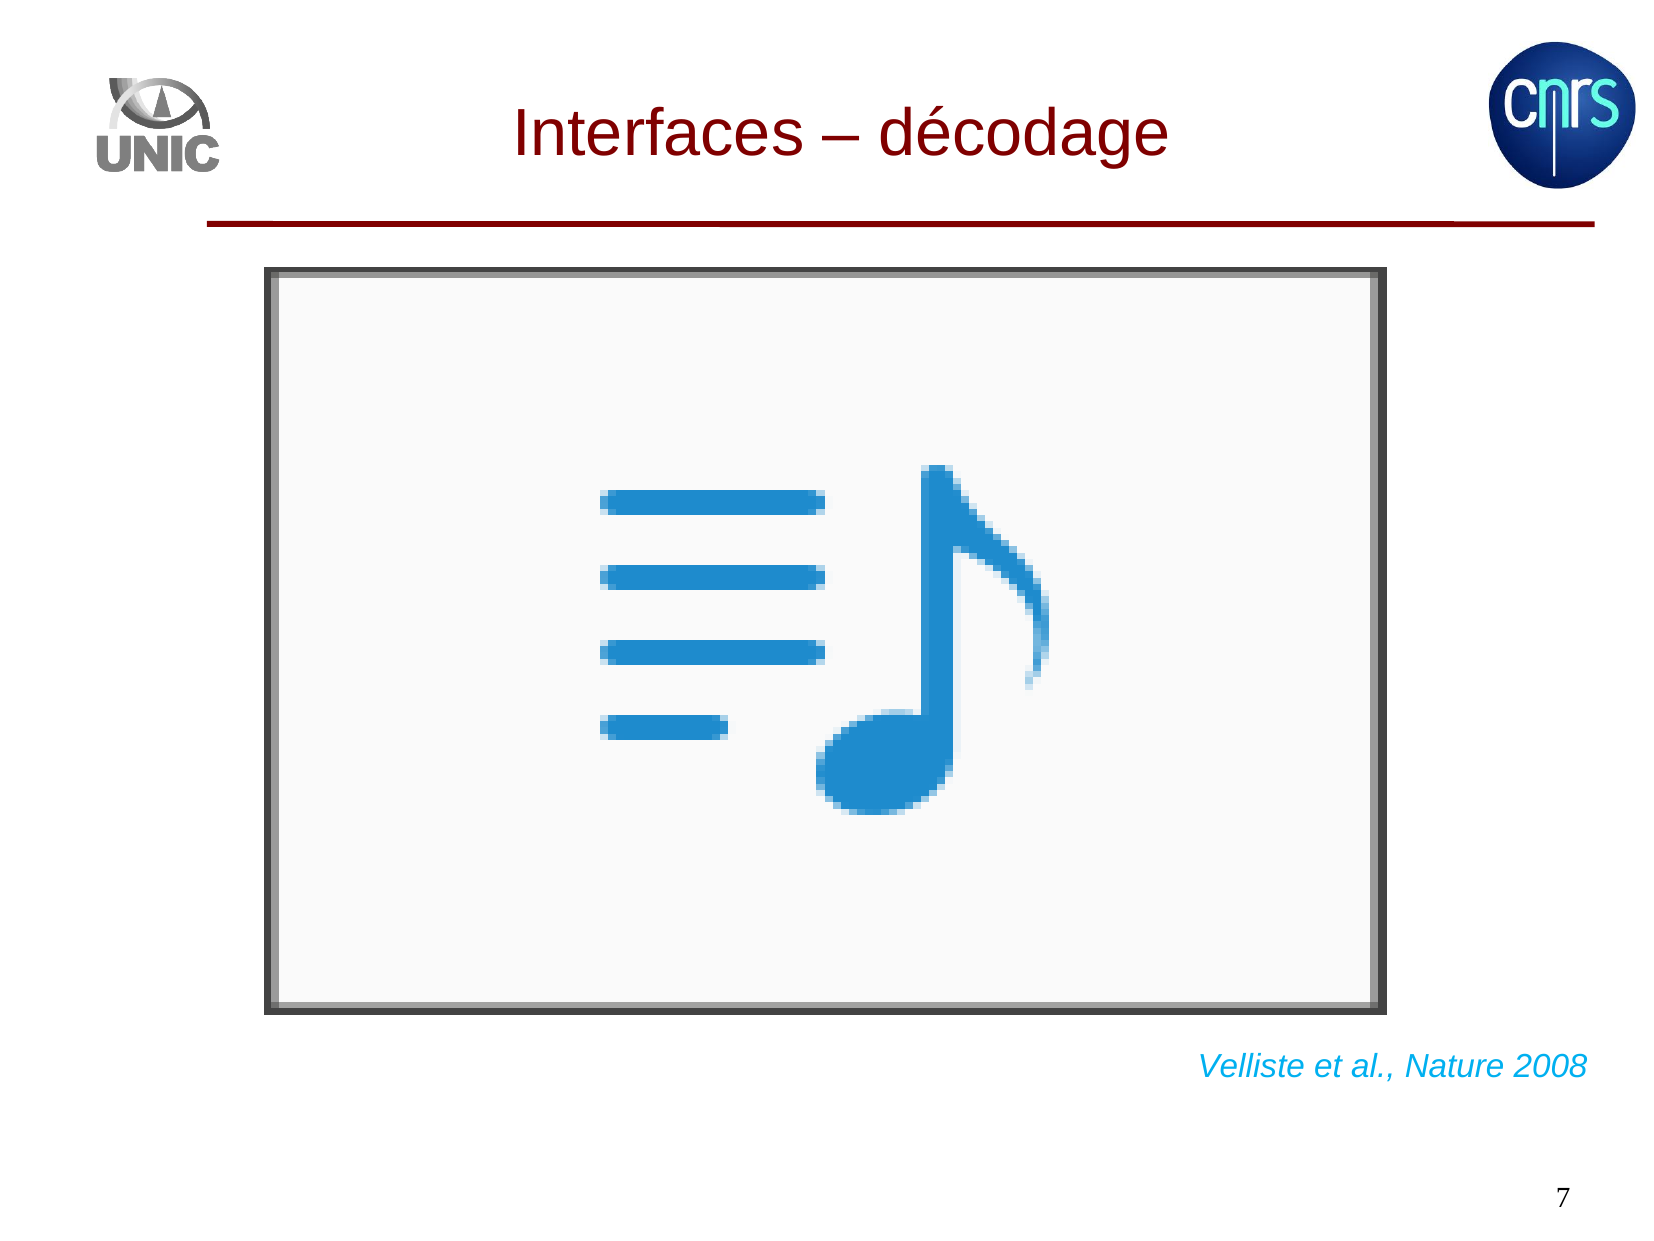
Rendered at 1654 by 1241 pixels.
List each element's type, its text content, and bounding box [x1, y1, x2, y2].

text_box Interfaces – décodage [206, 88, 1477, 207]
picture [89, 65, 226, 187]
picture [1488, 41, 1636, 189]
text_box Velliste et al., Nature 2008 [1182, 1036, 1604, 1093]
text_box <numéro> [1185, 1180, 1571, 1215]
text_box [262, 265, 1388, 1016]
